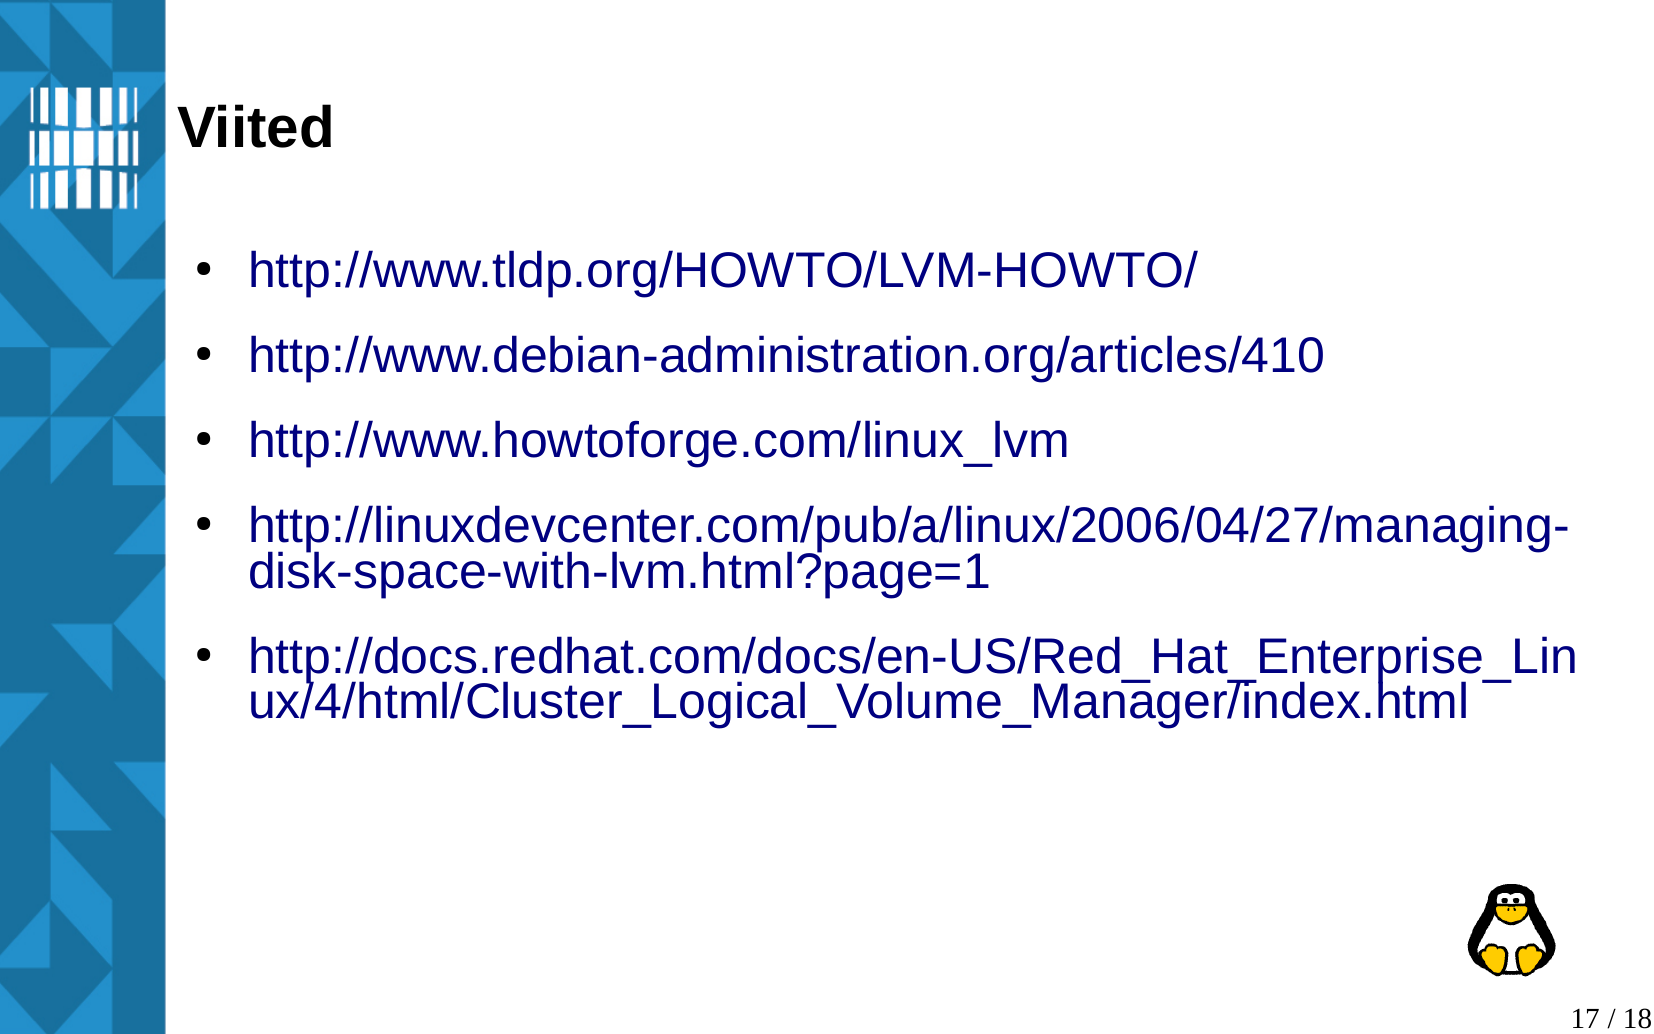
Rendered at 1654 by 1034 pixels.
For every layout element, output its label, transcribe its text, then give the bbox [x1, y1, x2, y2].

title Viited [177, 41, 1595, 214]
picture [1436, 856, 1584, 986]
list http://www.tldp.org/HOWTO/LVM-HOWTO/ http://www.debian-administration.org/articles/410 http://www.howtoforge.com/linux_lvm http://linuxdevcenter.com/pub/a/linux/2006/04/27/managing-disk-space-with-lvm.html?page=1 http://docs.redhat.com/docs/en-US/Red_Hat_Enterprise_Linux/4/html/Cluster_Logical_Volume_Manager/index.html [177, 241, 1595, 924]
